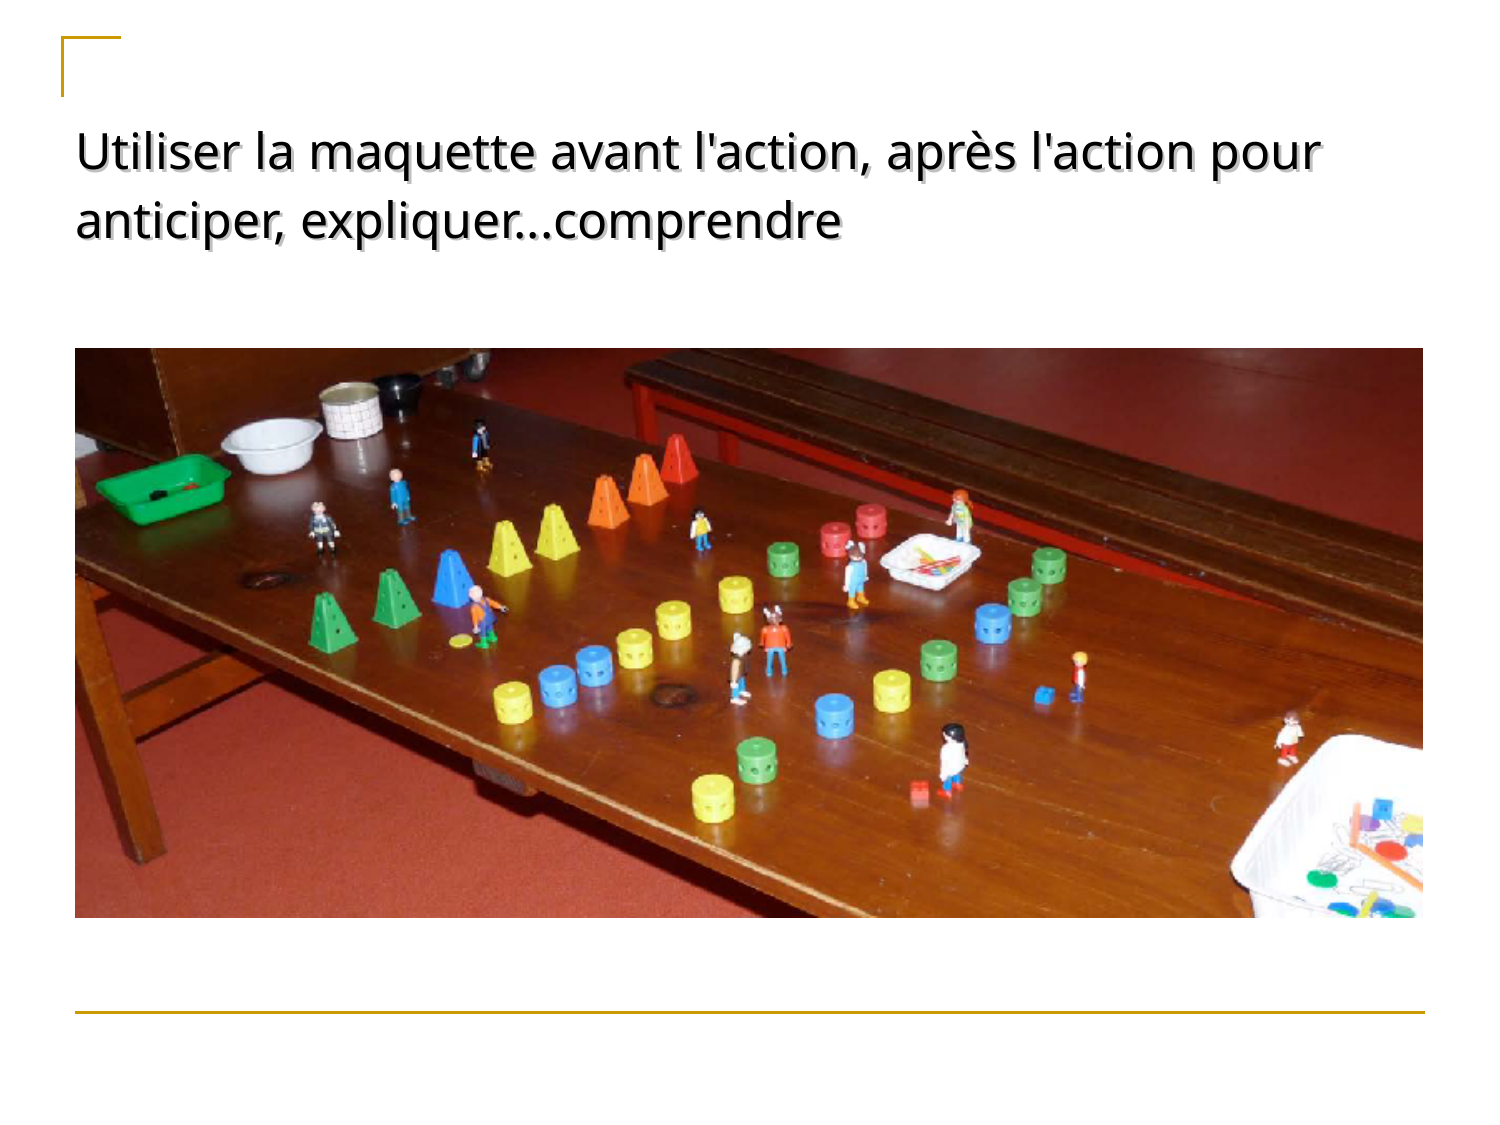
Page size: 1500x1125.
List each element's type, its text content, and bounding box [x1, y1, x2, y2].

picture [75, 348, 1426, 920]
title Utiliser la maquette avant l'action, après l'action pour anticiper, expliquer...comprendre o à partir de la maquette [75, 70, 1425, 299]
